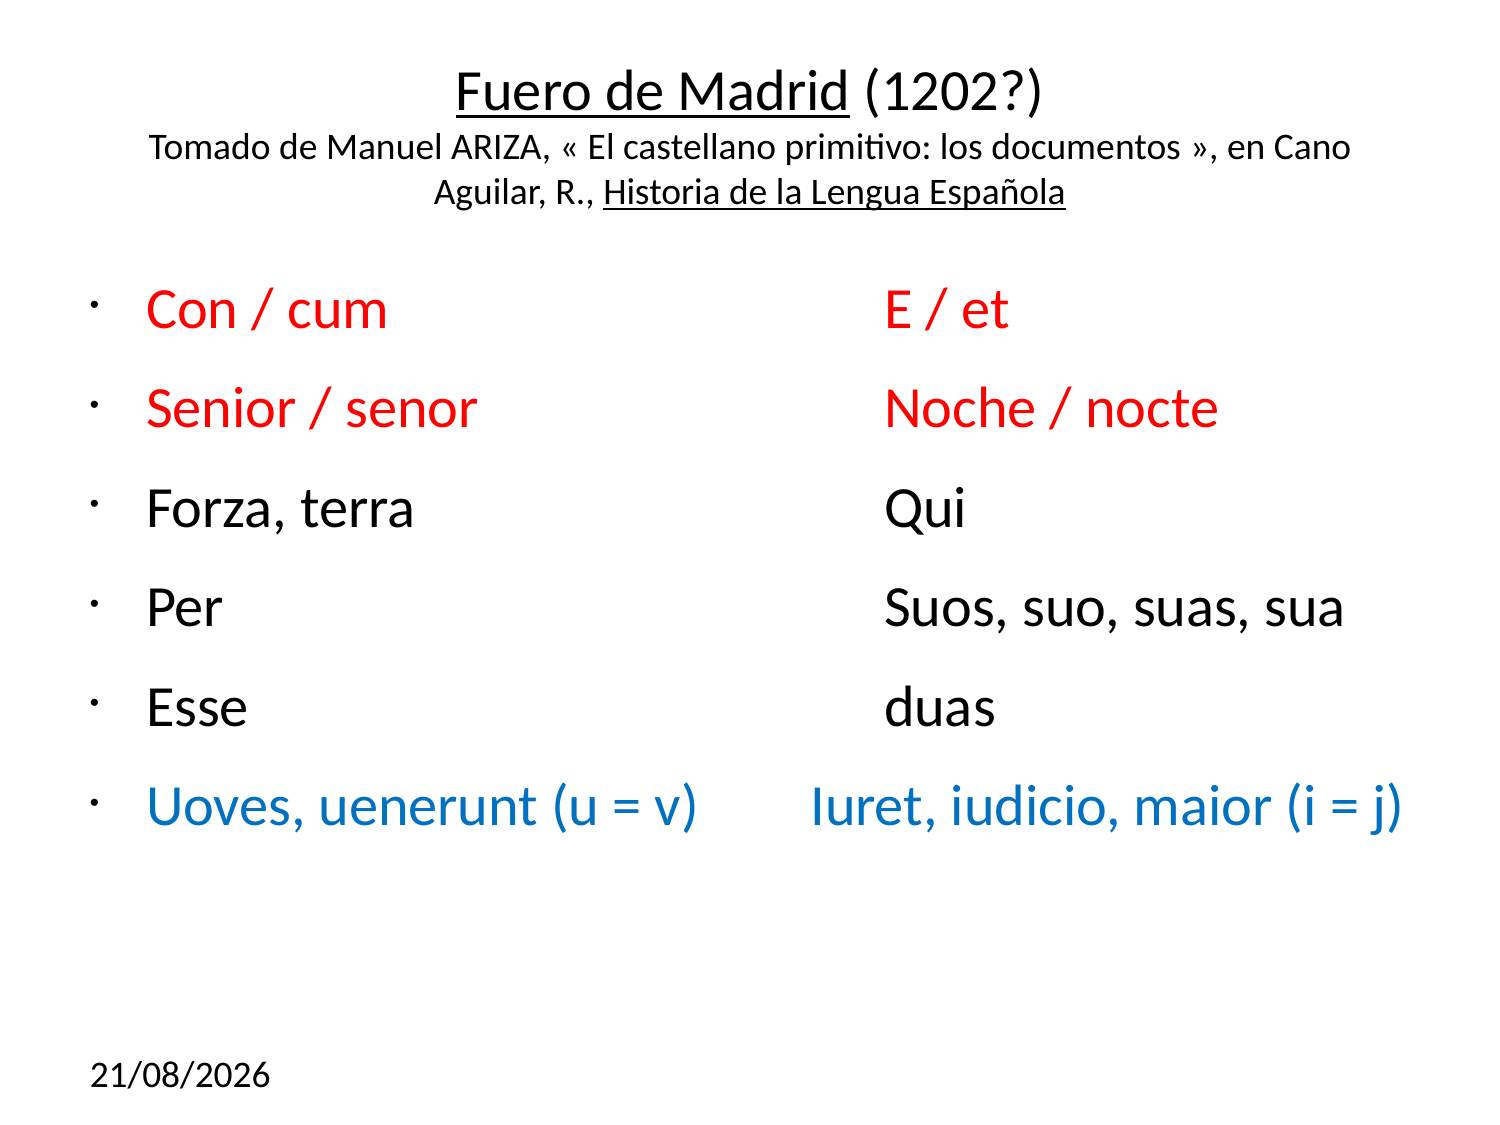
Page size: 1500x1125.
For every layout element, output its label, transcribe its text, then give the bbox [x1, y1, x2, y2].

title Fuero de Madrid (1202?) Tomado de Manuel ARIZA, « El castellano primitivo: los documentos », en Cano Aguilar, R., Historia de la Lengua Española [75, 45, 1425, 233]
list Con / cum E / et Senior / senor Noche / nocte Forza, terra Qui Per Suos, suo, suas, sua Esse duas Uoves, uenerunt (u = v) Iuret, iudicio, maior (i = j) [75, 262, 1425, 1005]
